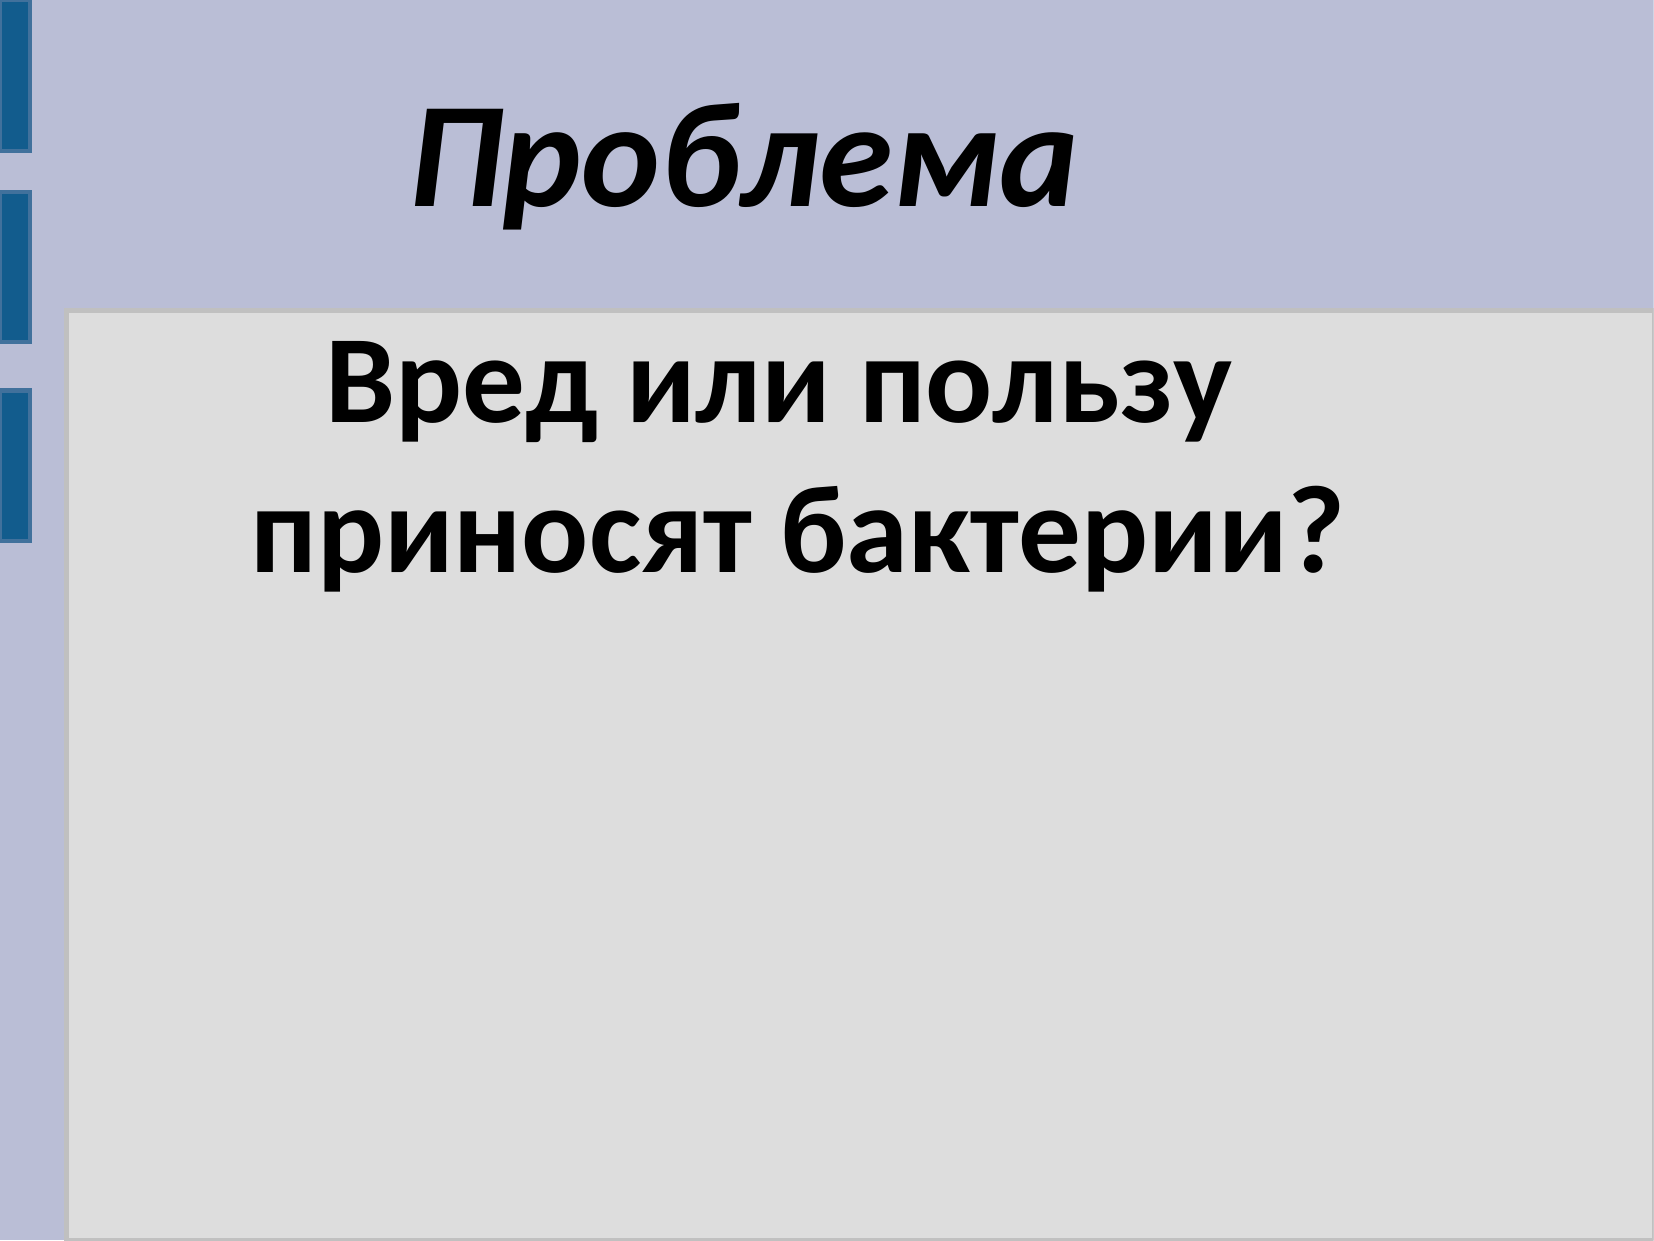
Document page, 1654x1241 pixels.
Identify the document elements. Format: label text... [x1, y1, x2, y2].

list Вред или пользу приносят бактерии? [200, 290, 1654, 1109]
title Проблема [0, 49, 1489, 257]
